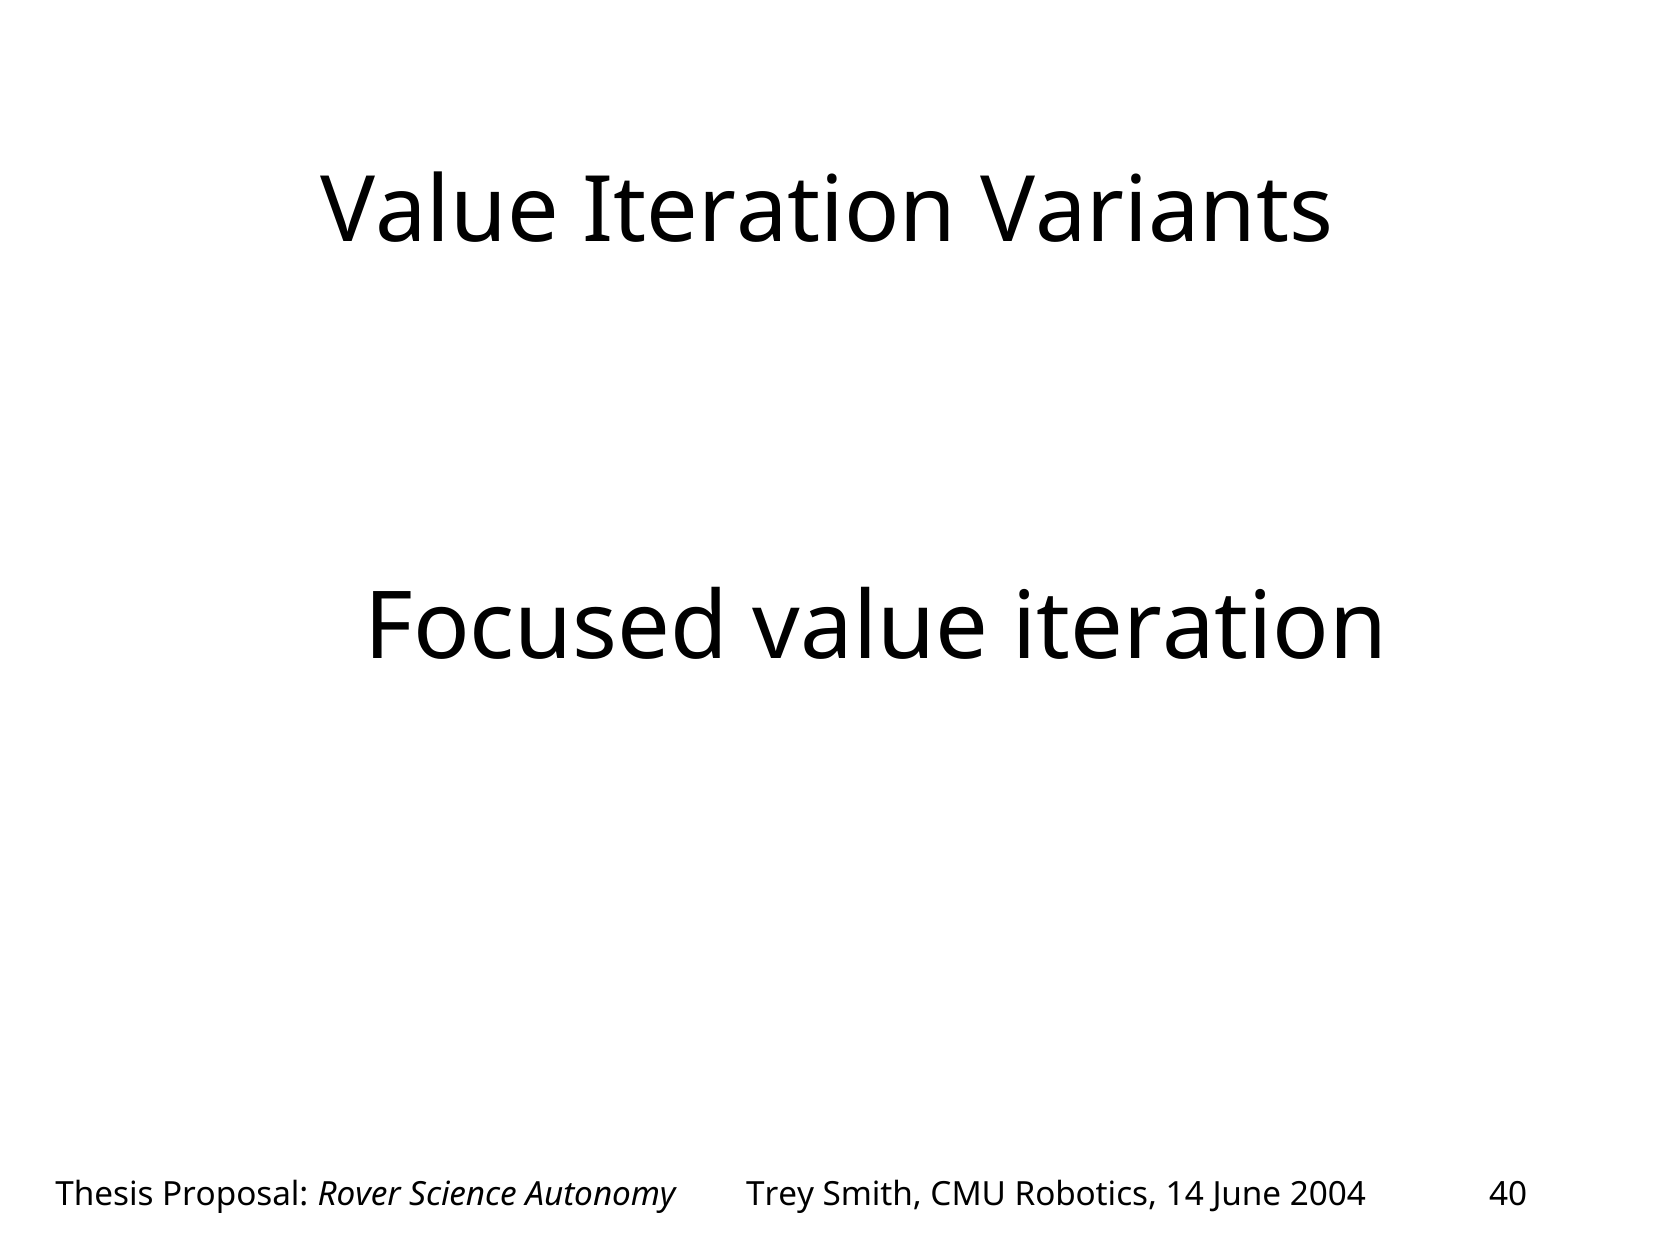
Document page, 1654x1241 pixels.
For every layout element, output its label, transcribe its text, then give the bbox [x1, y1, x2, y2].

text_box Focused value iteration [364, 558, 1314, 668]
title Value Iteration Variants [121, 102, 1534, 311]
